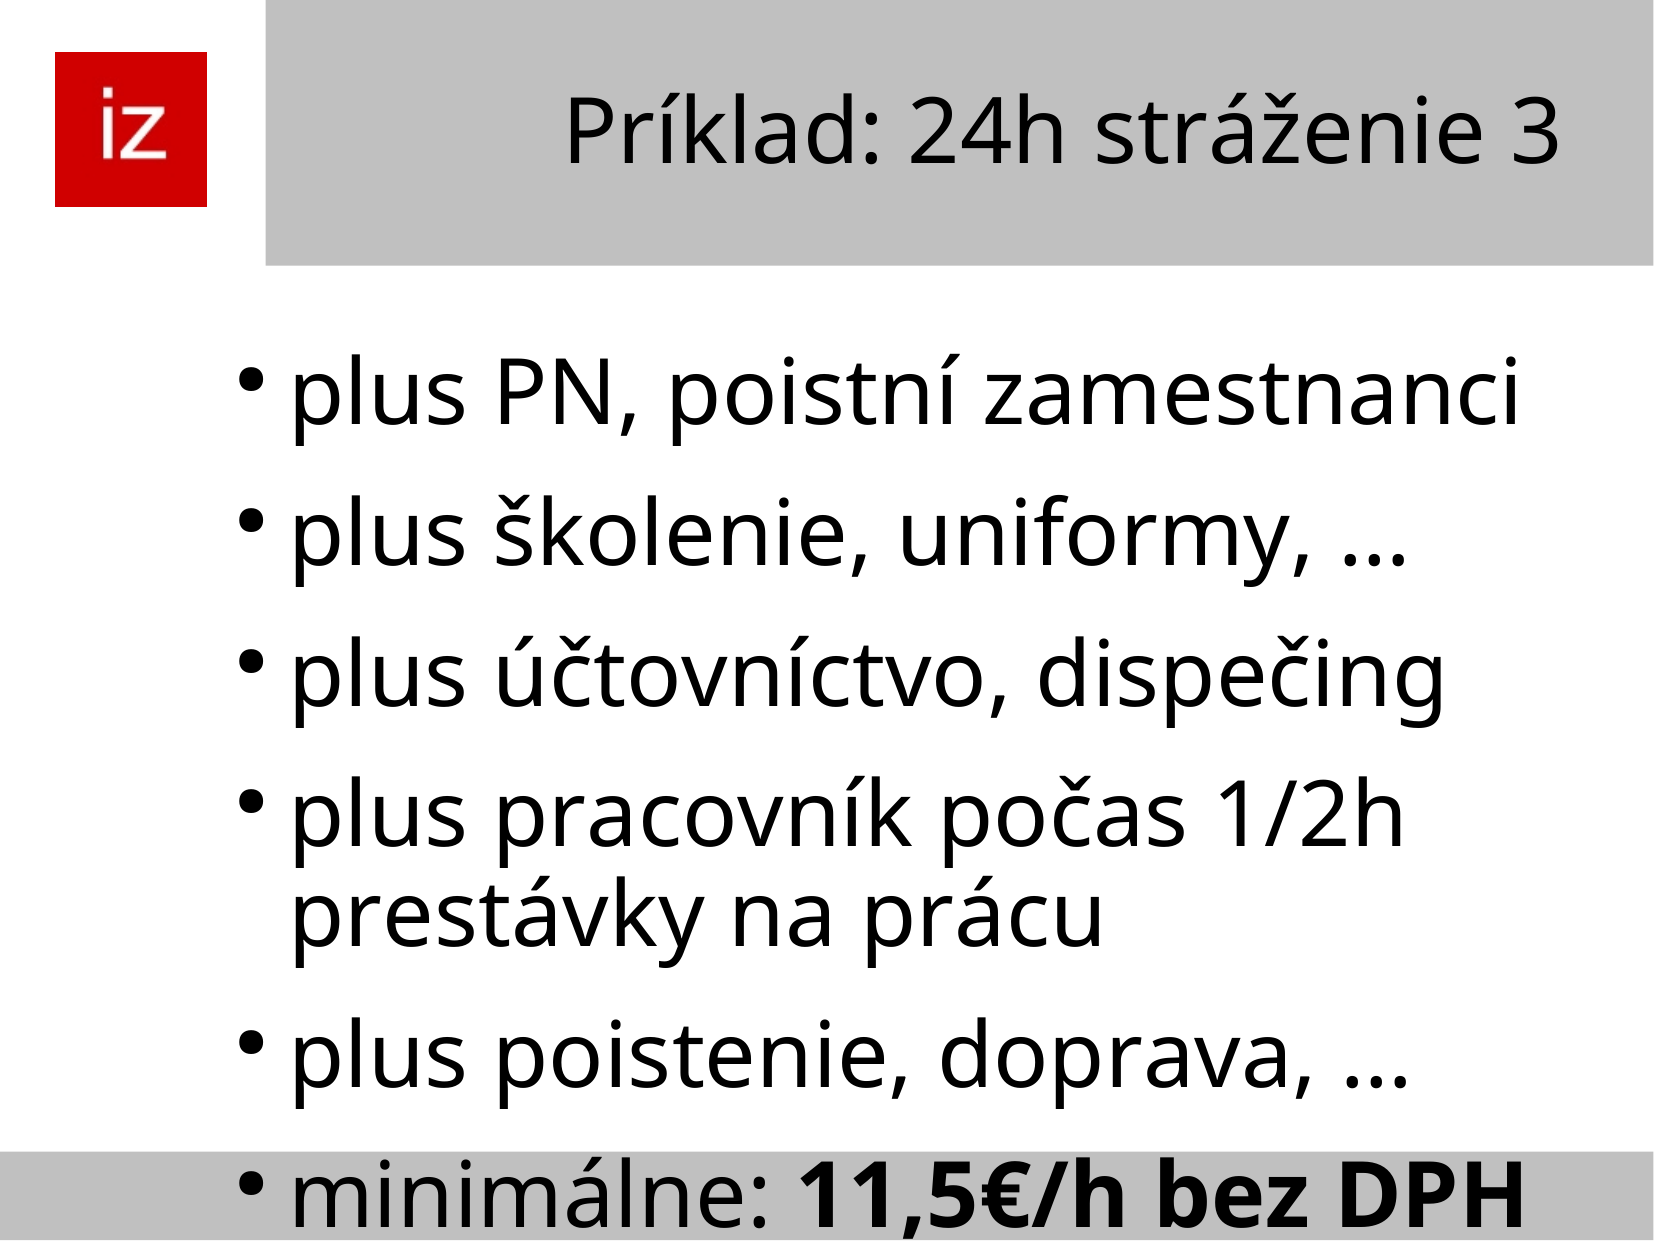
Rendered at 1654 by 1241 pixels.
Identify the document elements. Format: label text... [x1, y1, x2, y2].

title Príklad: 24h stráženie 3 [561, 29, 1565, 237]
picture [55, 52, 207, 207]
list plus PN, poistní zamestnanci plus školenie, uniformy, … plus účtovníctvo, dispečing plus pracovník počas 1/2h prestávky na prácu plus poistenie, doprava, … minimálne: 11,5€/h bez DPH [121, 344, 1533, 1133]
